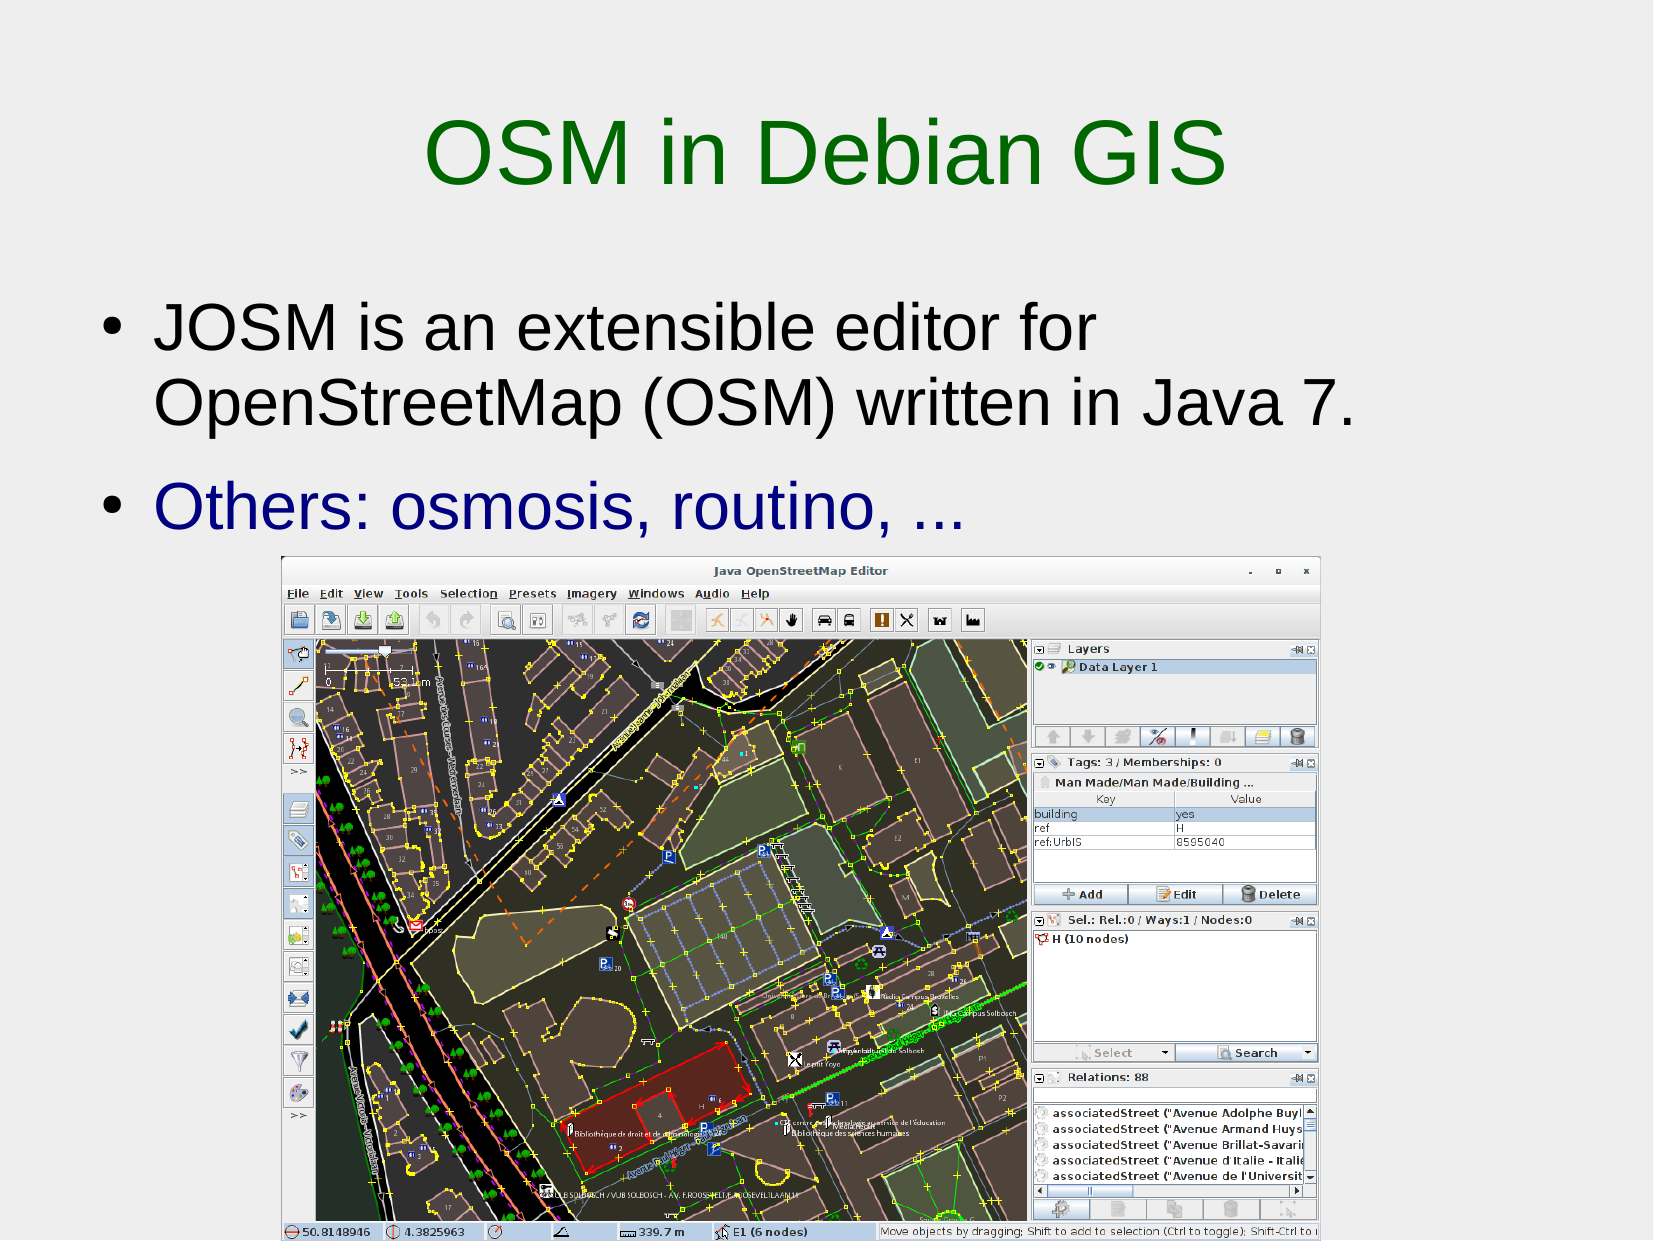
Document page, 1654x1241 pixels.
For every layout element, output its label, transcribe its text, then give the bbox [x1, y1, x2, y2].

title OSM in Debian GIS [82, 49, 1571, 257]
text_box [82, 290, 1571, 1010]
picture [281, 1010, 1321, 1241]
